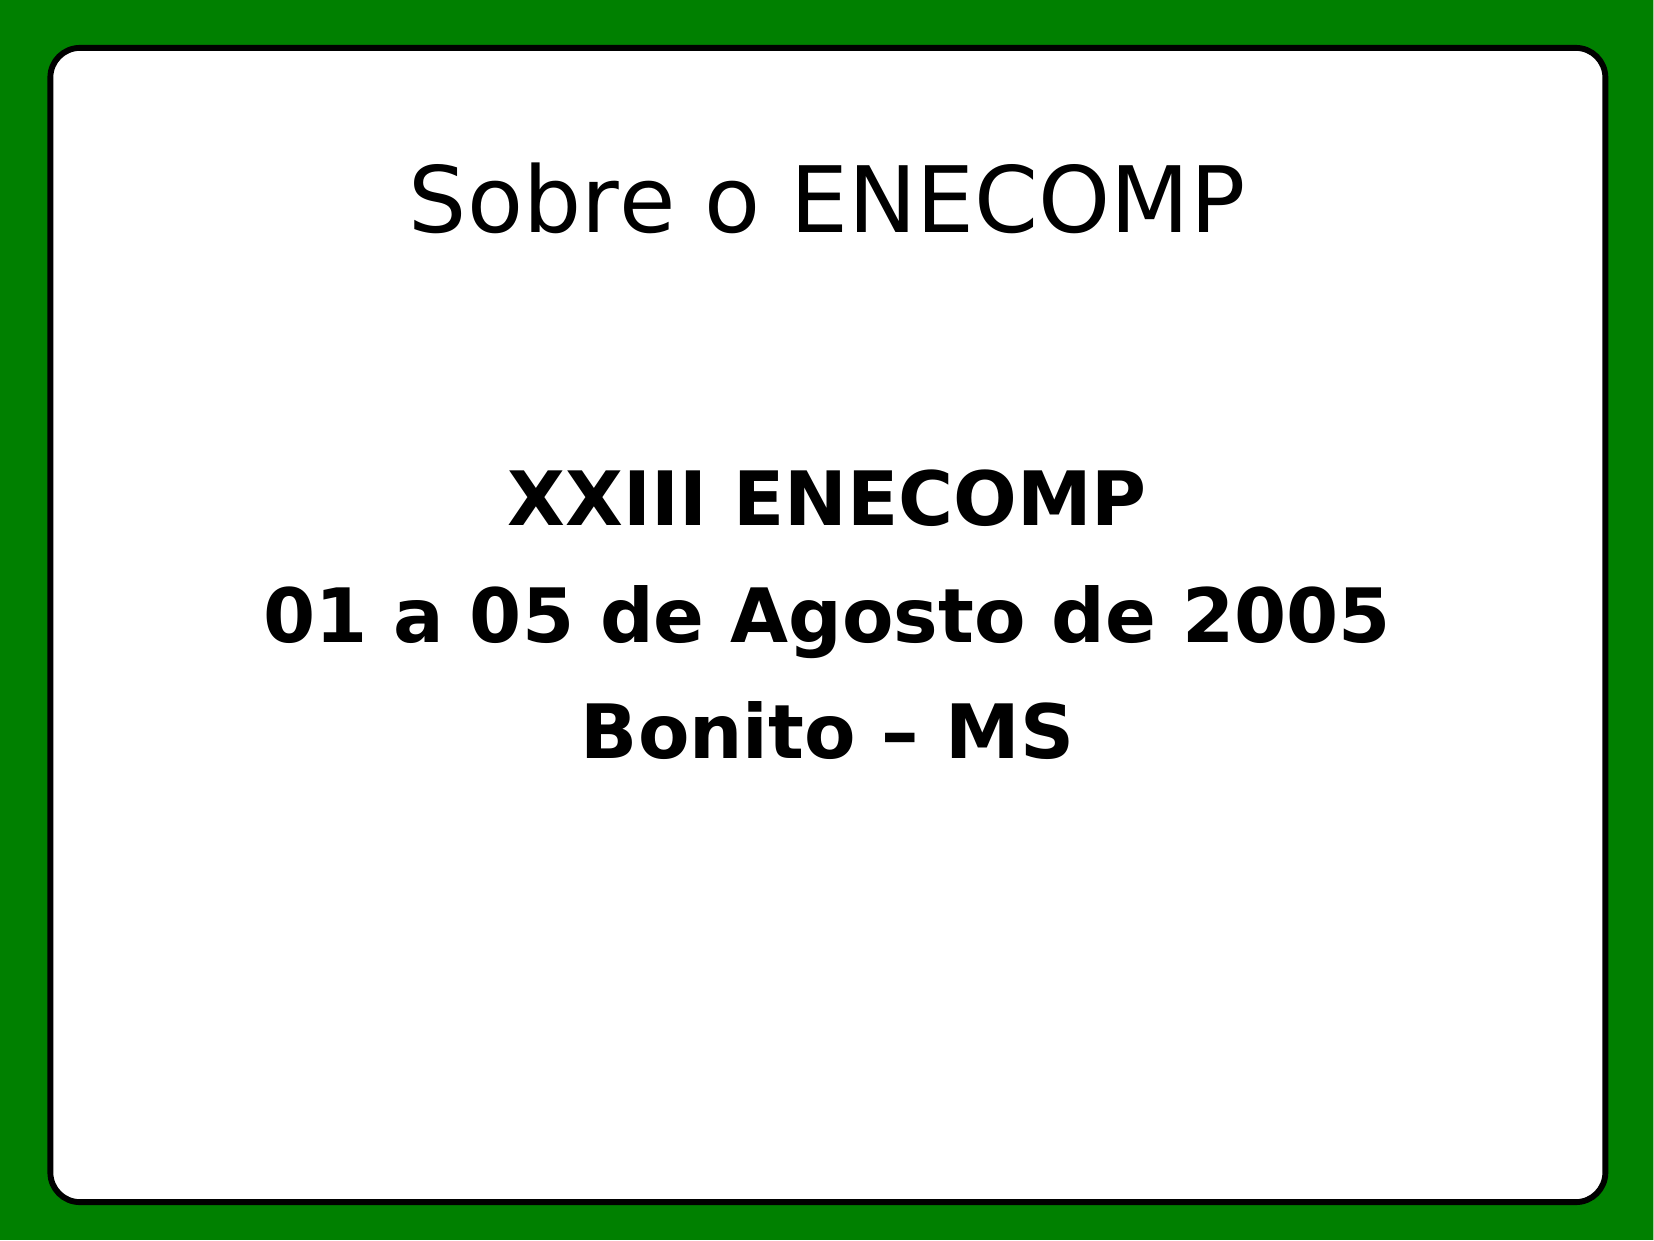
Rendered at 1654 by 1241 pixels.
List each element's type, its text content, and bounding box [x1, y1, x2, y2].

title Sobre o ENECOMP [121, 97, 1534, 305]
list XXIII ENECOMP 01 a 05 de Agosto de 2005 Bonito – MS [121, 338, 1534, 1121]
